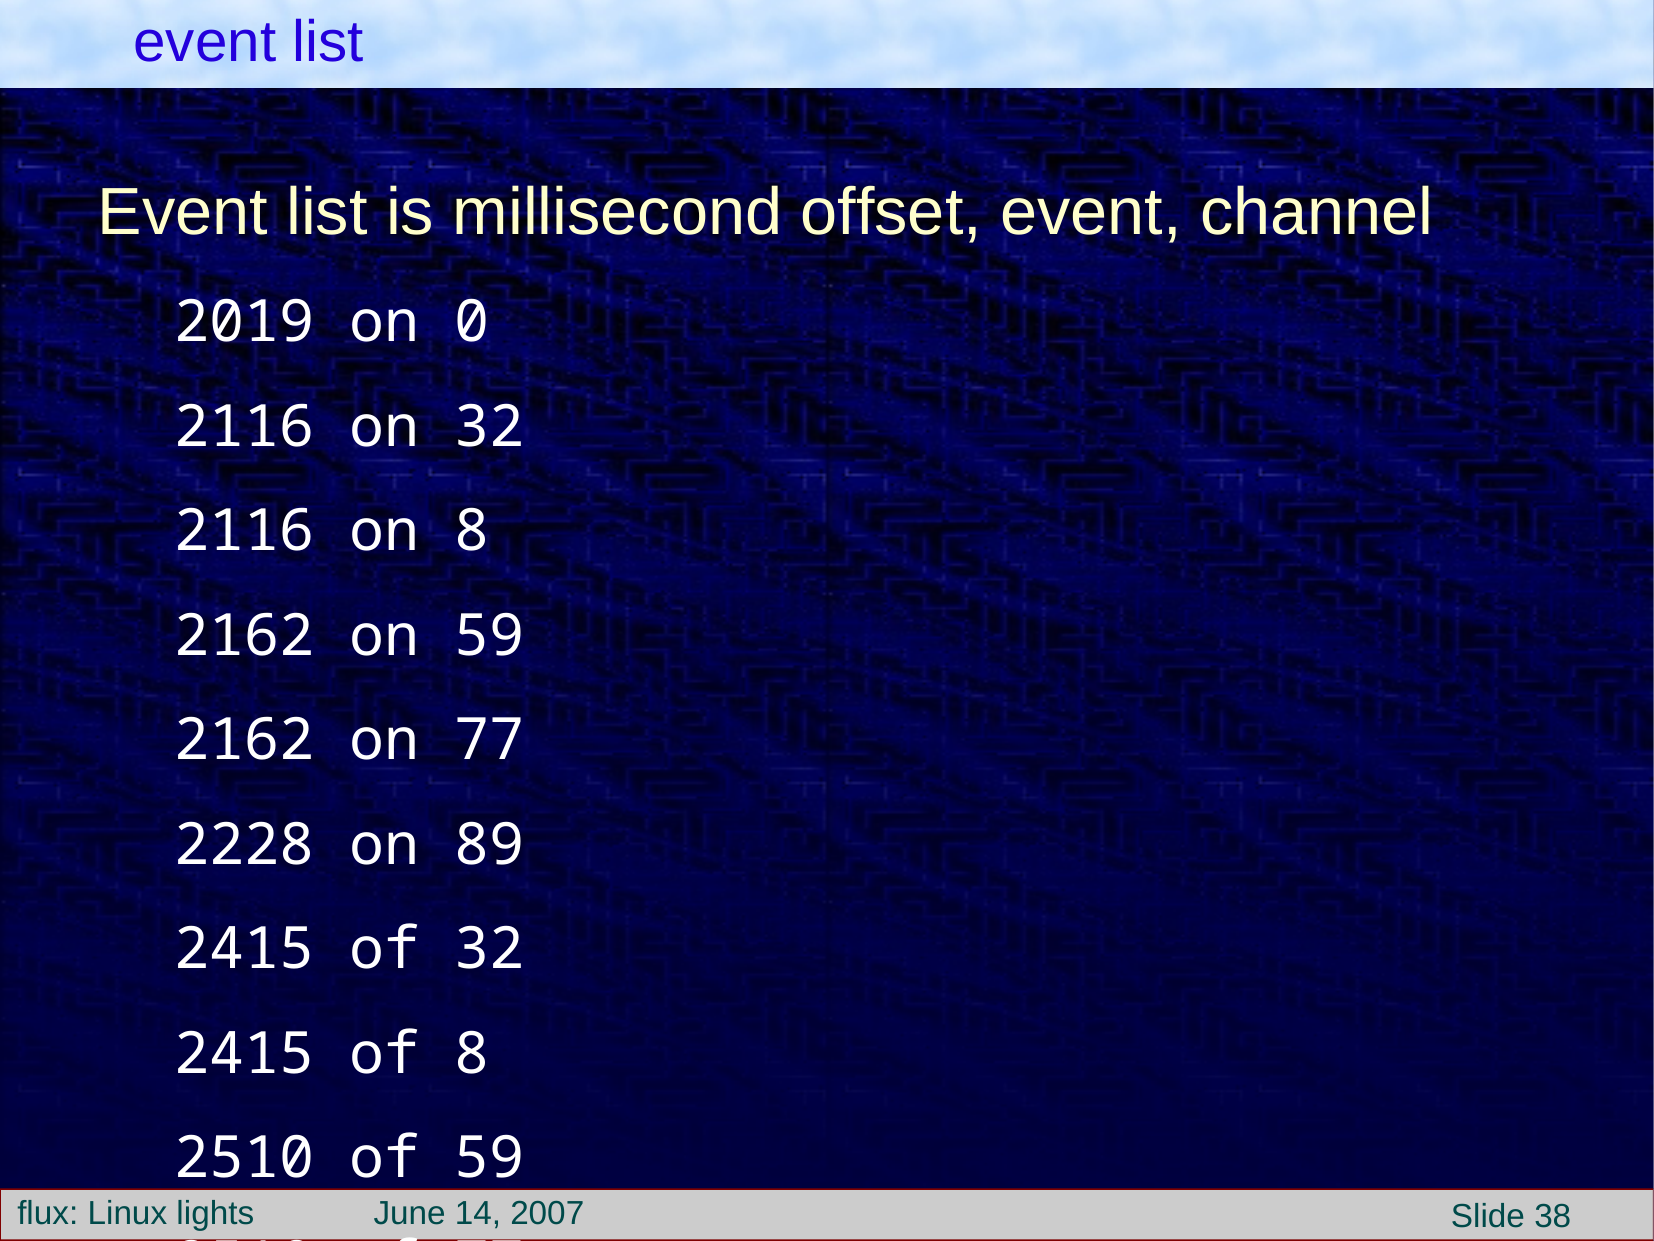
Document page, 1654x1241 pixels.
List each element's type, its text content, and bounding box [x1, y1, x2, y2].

picture [0, 88, 1654, 1189]
text_box [713, 1189, 1436, 1241]
list Event list is millisecond offset, event, channel 2019 on 0 2116 on 32 2116 on 8 2162 on 59 2162 on 77 2228 on 89 2415 of 32 2415 of 8 2510 of 59 2510 of 77 [79, 172, 1568, 1169]
text_box event list [0, 0, 1654, 88]
text_box flux: Linux lights June 14, 2007 [2, 1186, 713, 1241]
text_box Slide <number> [1436, 1189, 1654, 1241]
